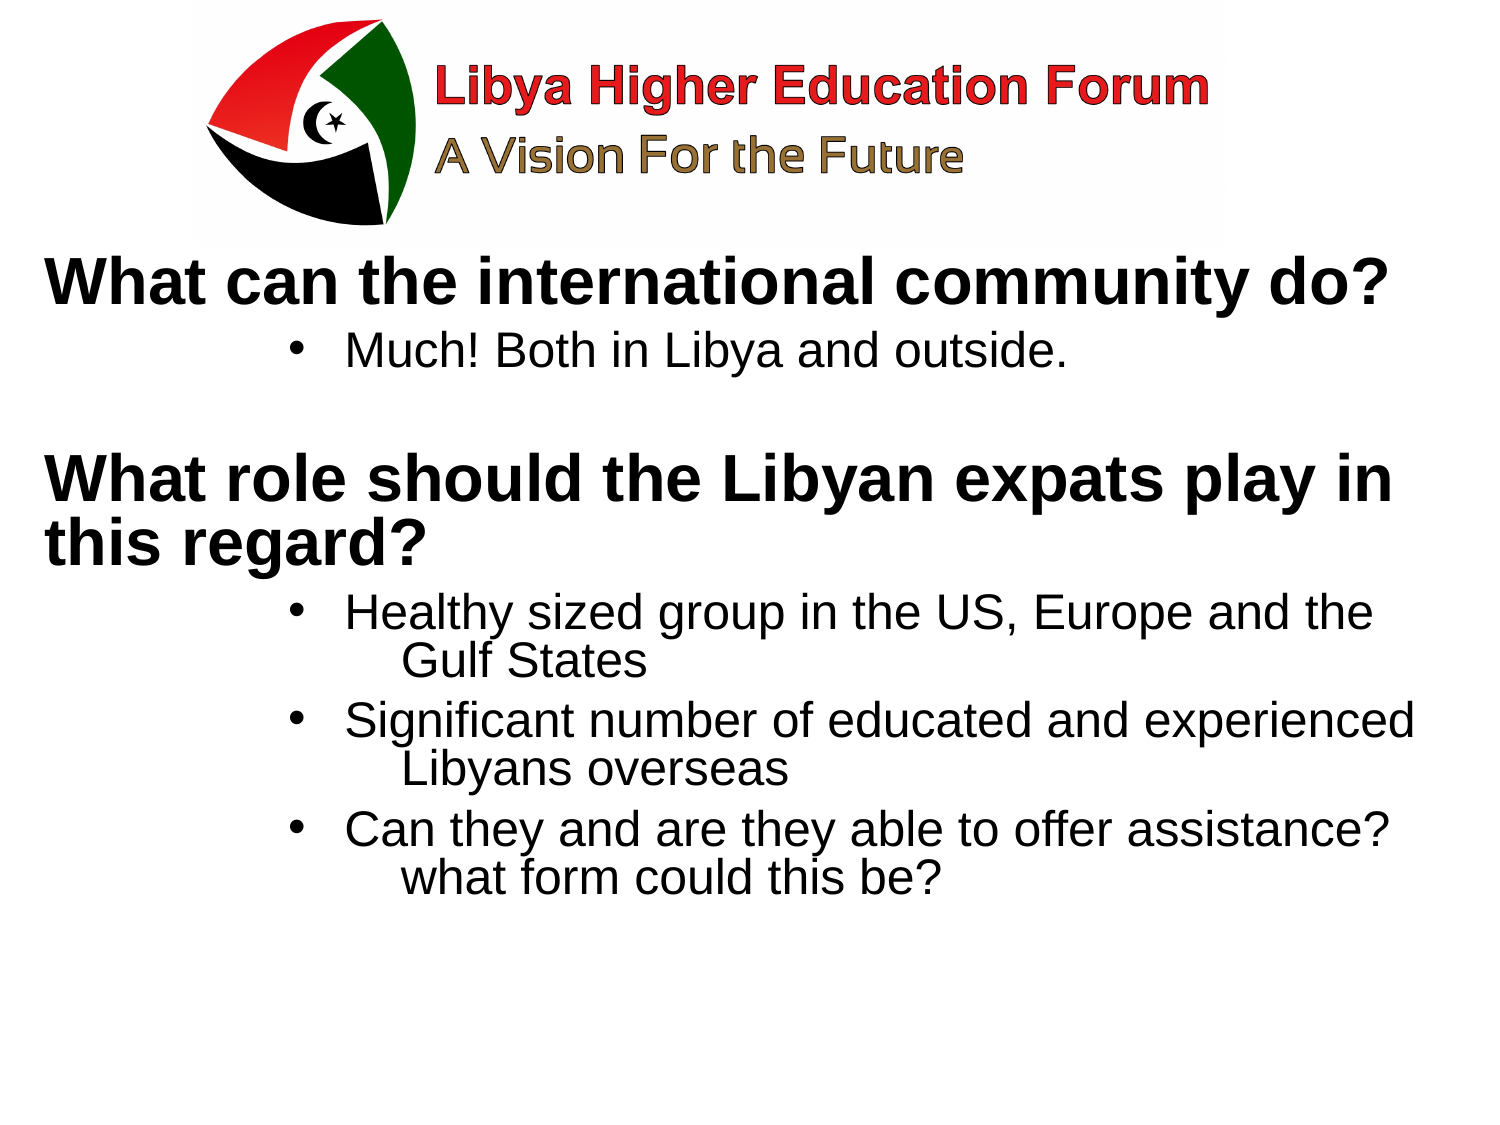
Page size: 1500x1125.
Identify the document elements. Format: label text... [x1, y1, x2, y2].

subtitle What can the international community do? Much! Both in Libya and outside. What role should the Libyan expats play in this regard? Healthy sized group in the US, Europe and the Gulf States Significant number of educated and experienced Libyans overseas Can they and are they able to offer assistance? what form could this be? [29, 245, 1471, 1125]
picture [194, 0, 1229, 247]
